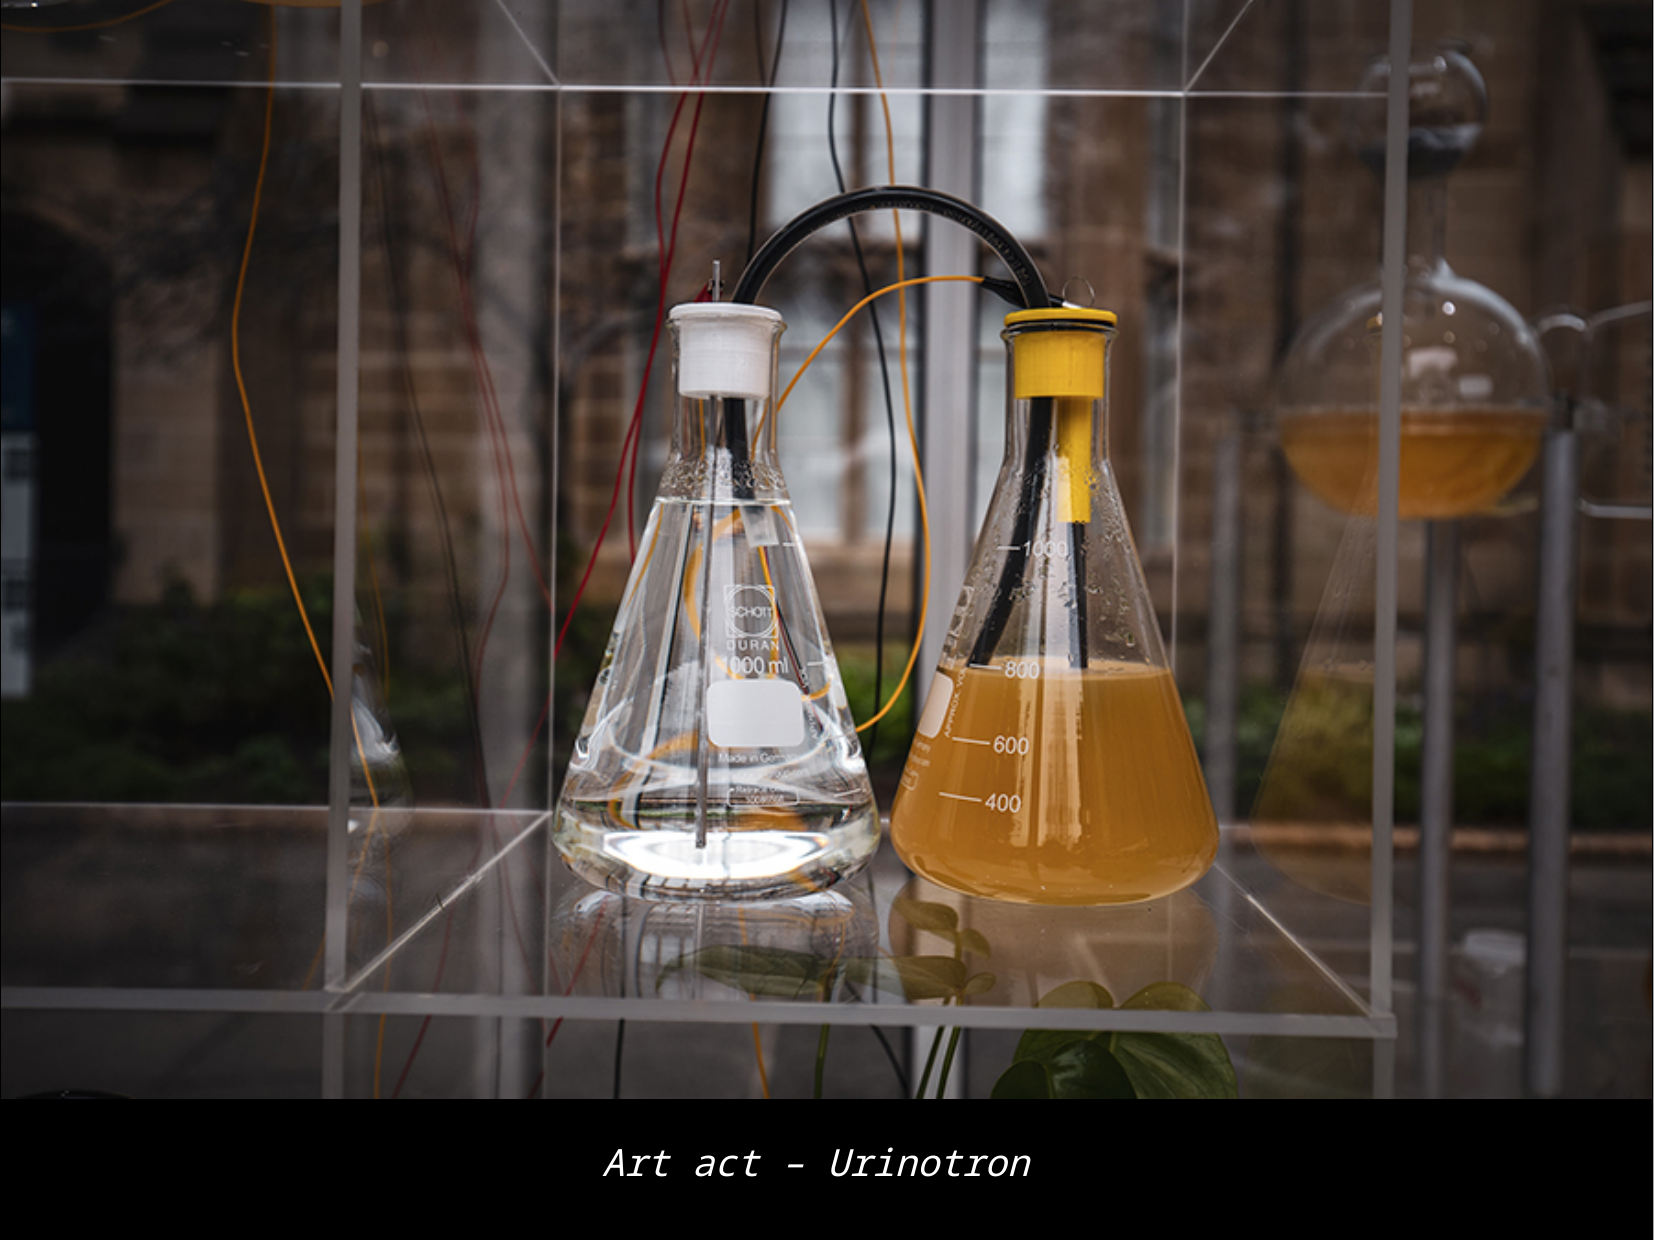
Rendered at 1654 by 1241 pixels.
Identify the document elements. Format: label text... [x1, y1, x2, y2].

text_box Art act – Urinotron [587, 1128, 1067, 1229]
picture [1, 0, 1652, 1099]
